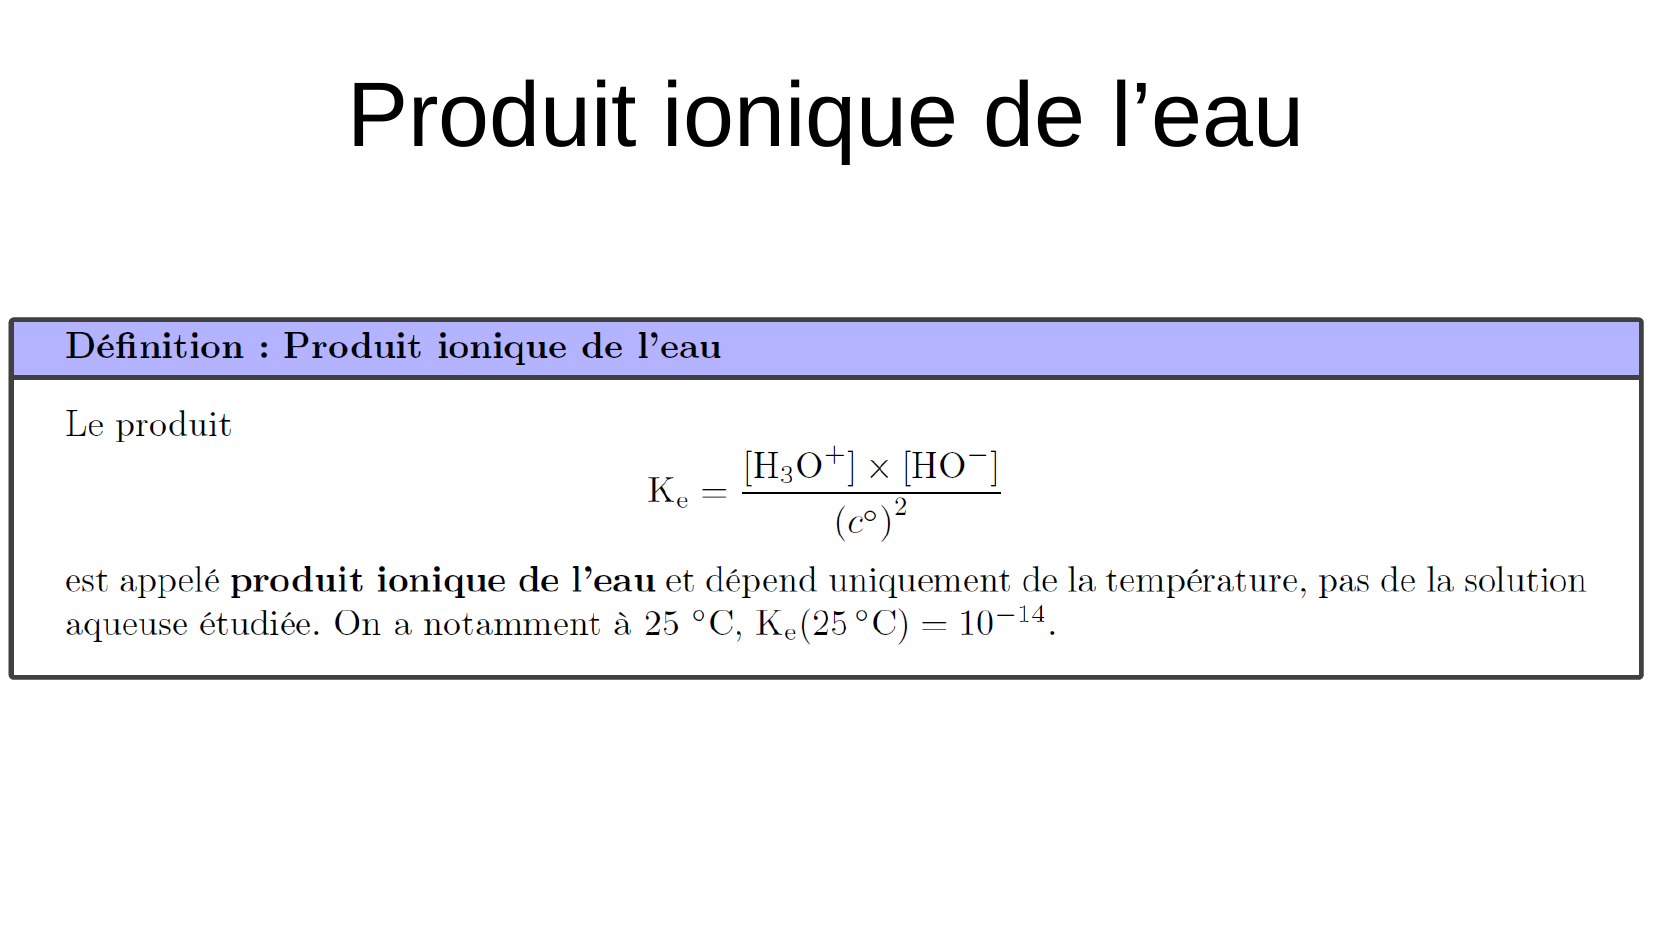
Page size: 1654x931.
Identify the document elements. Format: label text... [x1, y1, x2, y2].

picture [0, 310, 1654, 686]
title Produit ionique de l’eau [82, 37, 1571, 193]
